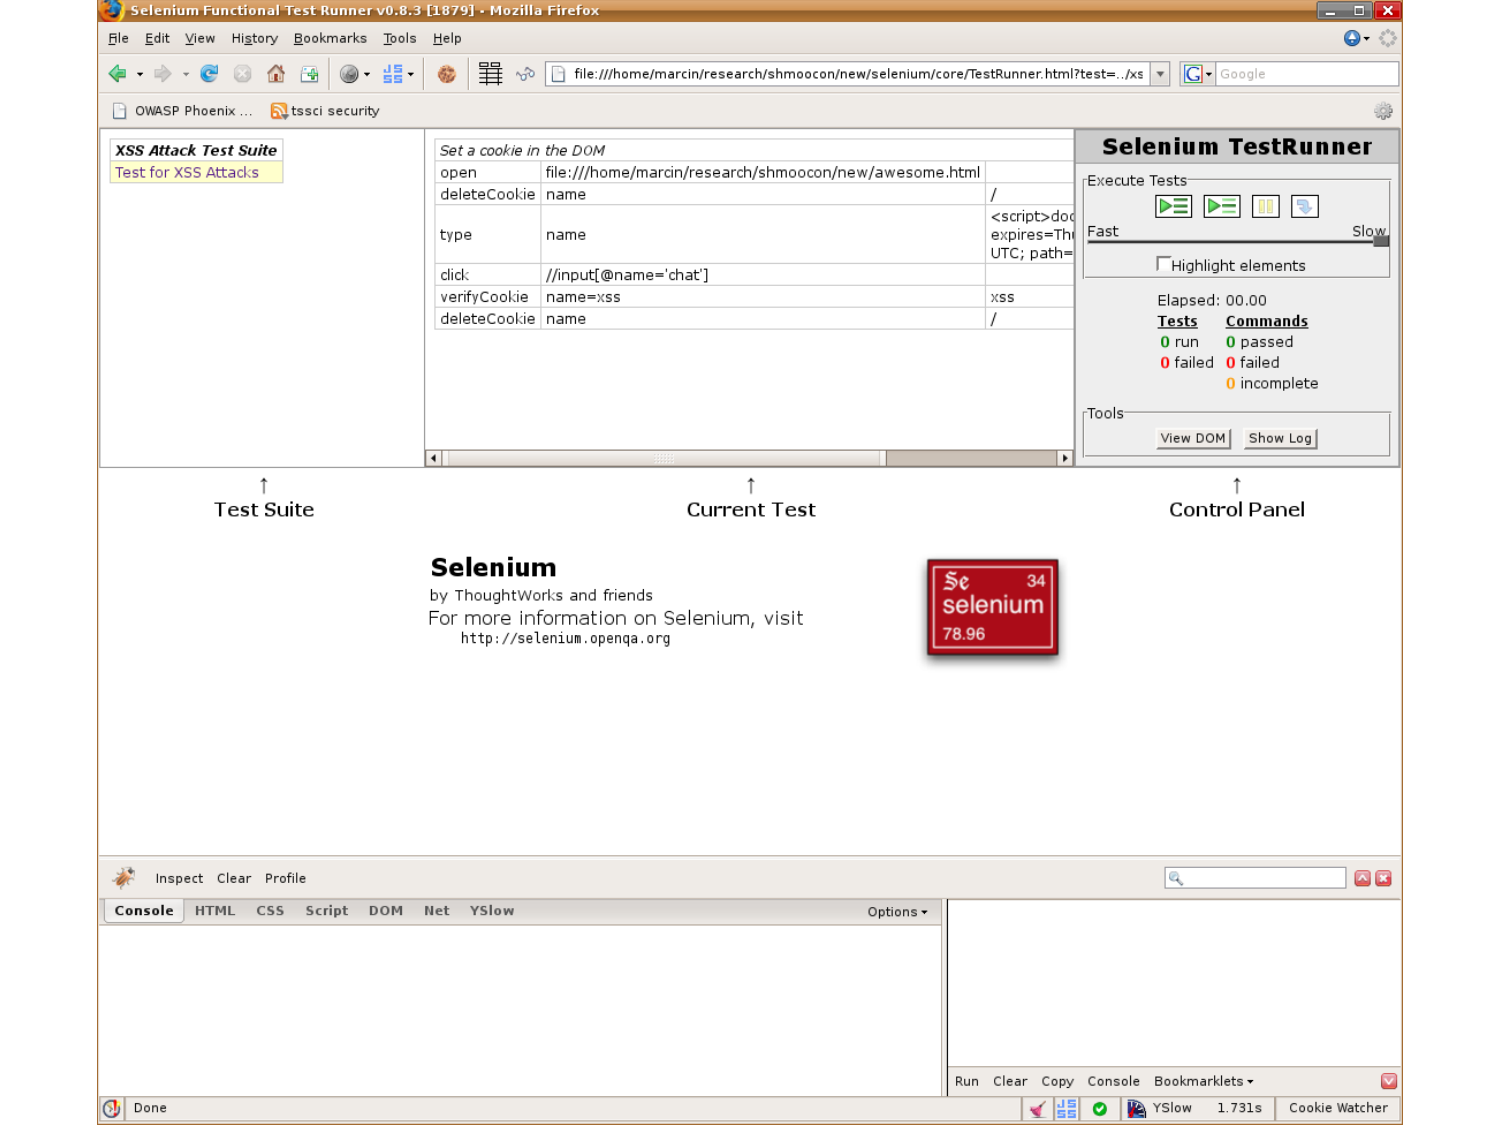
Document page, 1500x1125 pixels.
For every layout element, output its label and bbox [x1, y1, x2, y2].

text_box [0, 0, 97, 1125]
text_box [1403, 0, 1500, 1125]
picture [97, 0, 1403, 1125]
